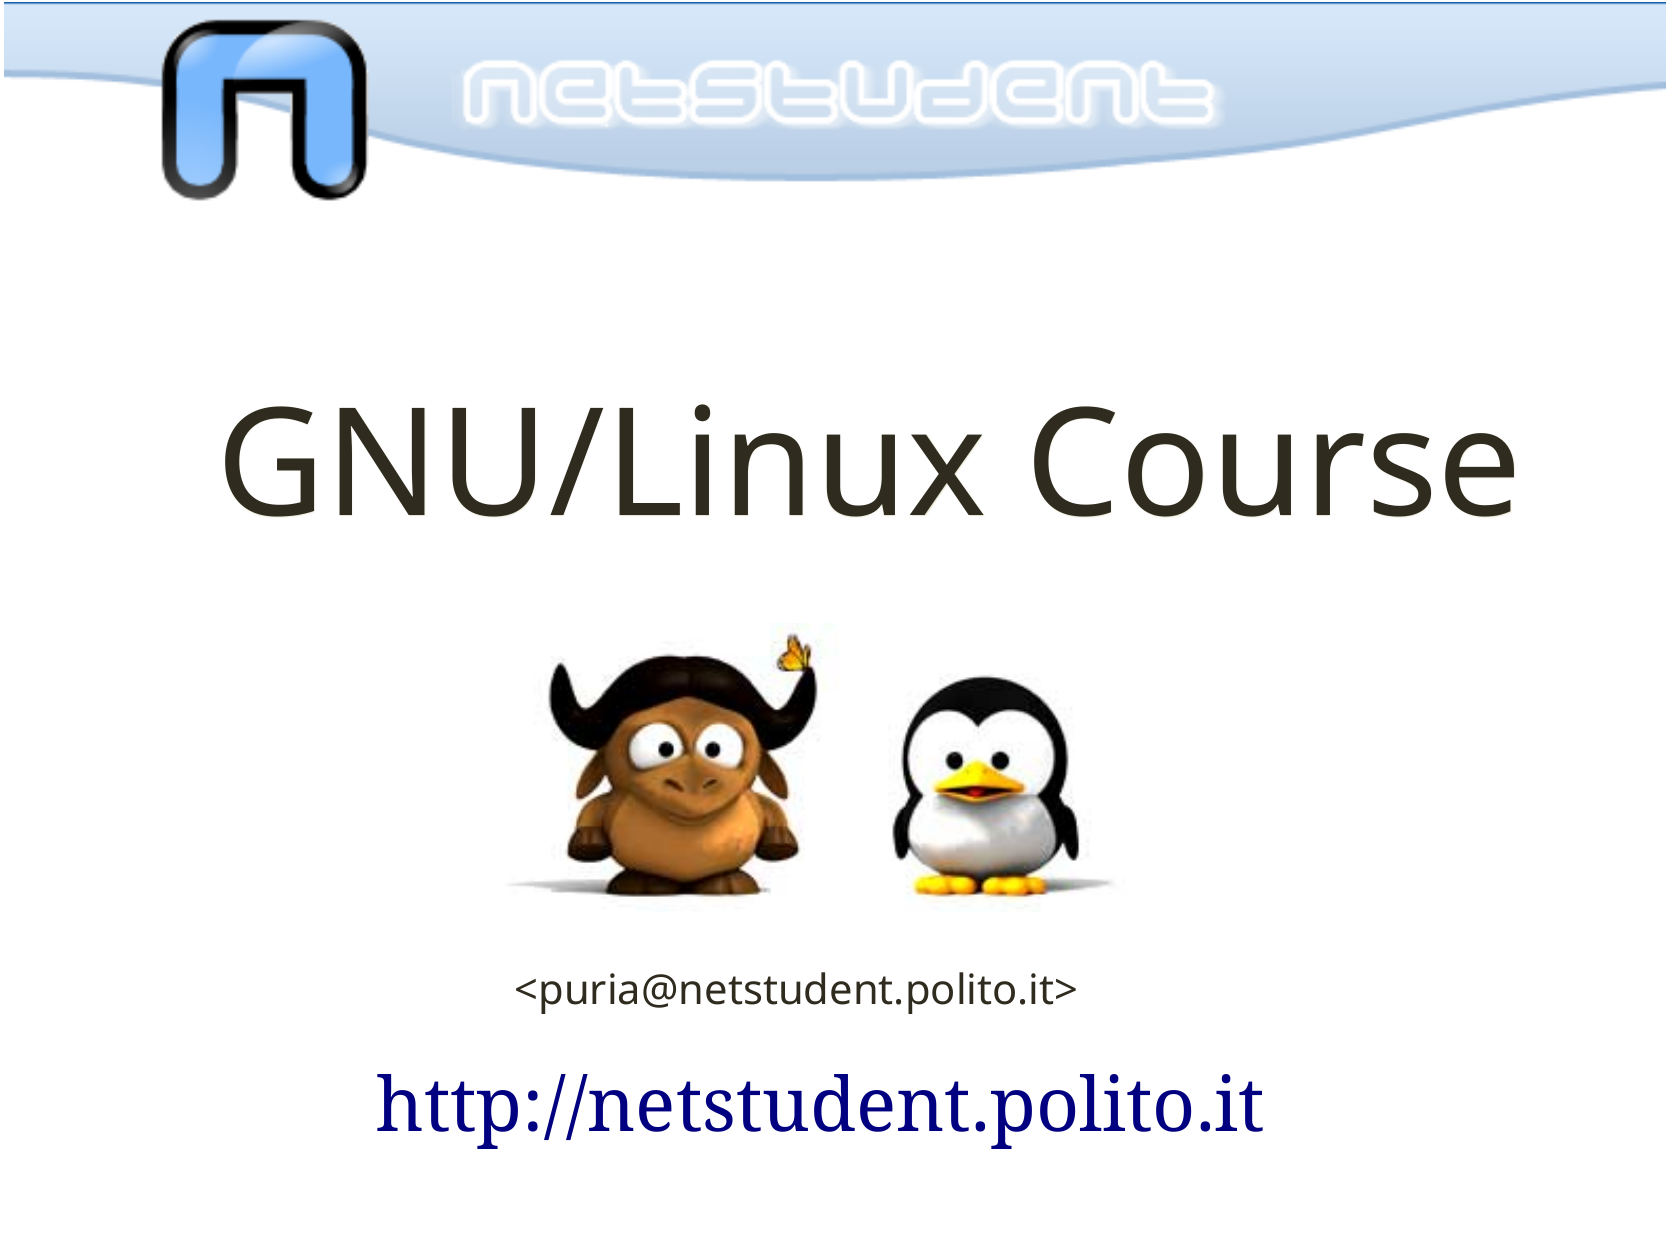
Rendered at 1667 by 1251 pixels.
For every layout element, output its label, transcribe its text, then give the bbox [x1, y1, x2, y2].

text_box <puria@netstudent.polito.it> [499, 952, 1148, 1043]
text_box http://netstudent.polito.it [361, 1043, 1274, 1251]
title GNU/Linux Course [193, 227, 1546, 555]
picture [0, 0, 1667, 1251]
